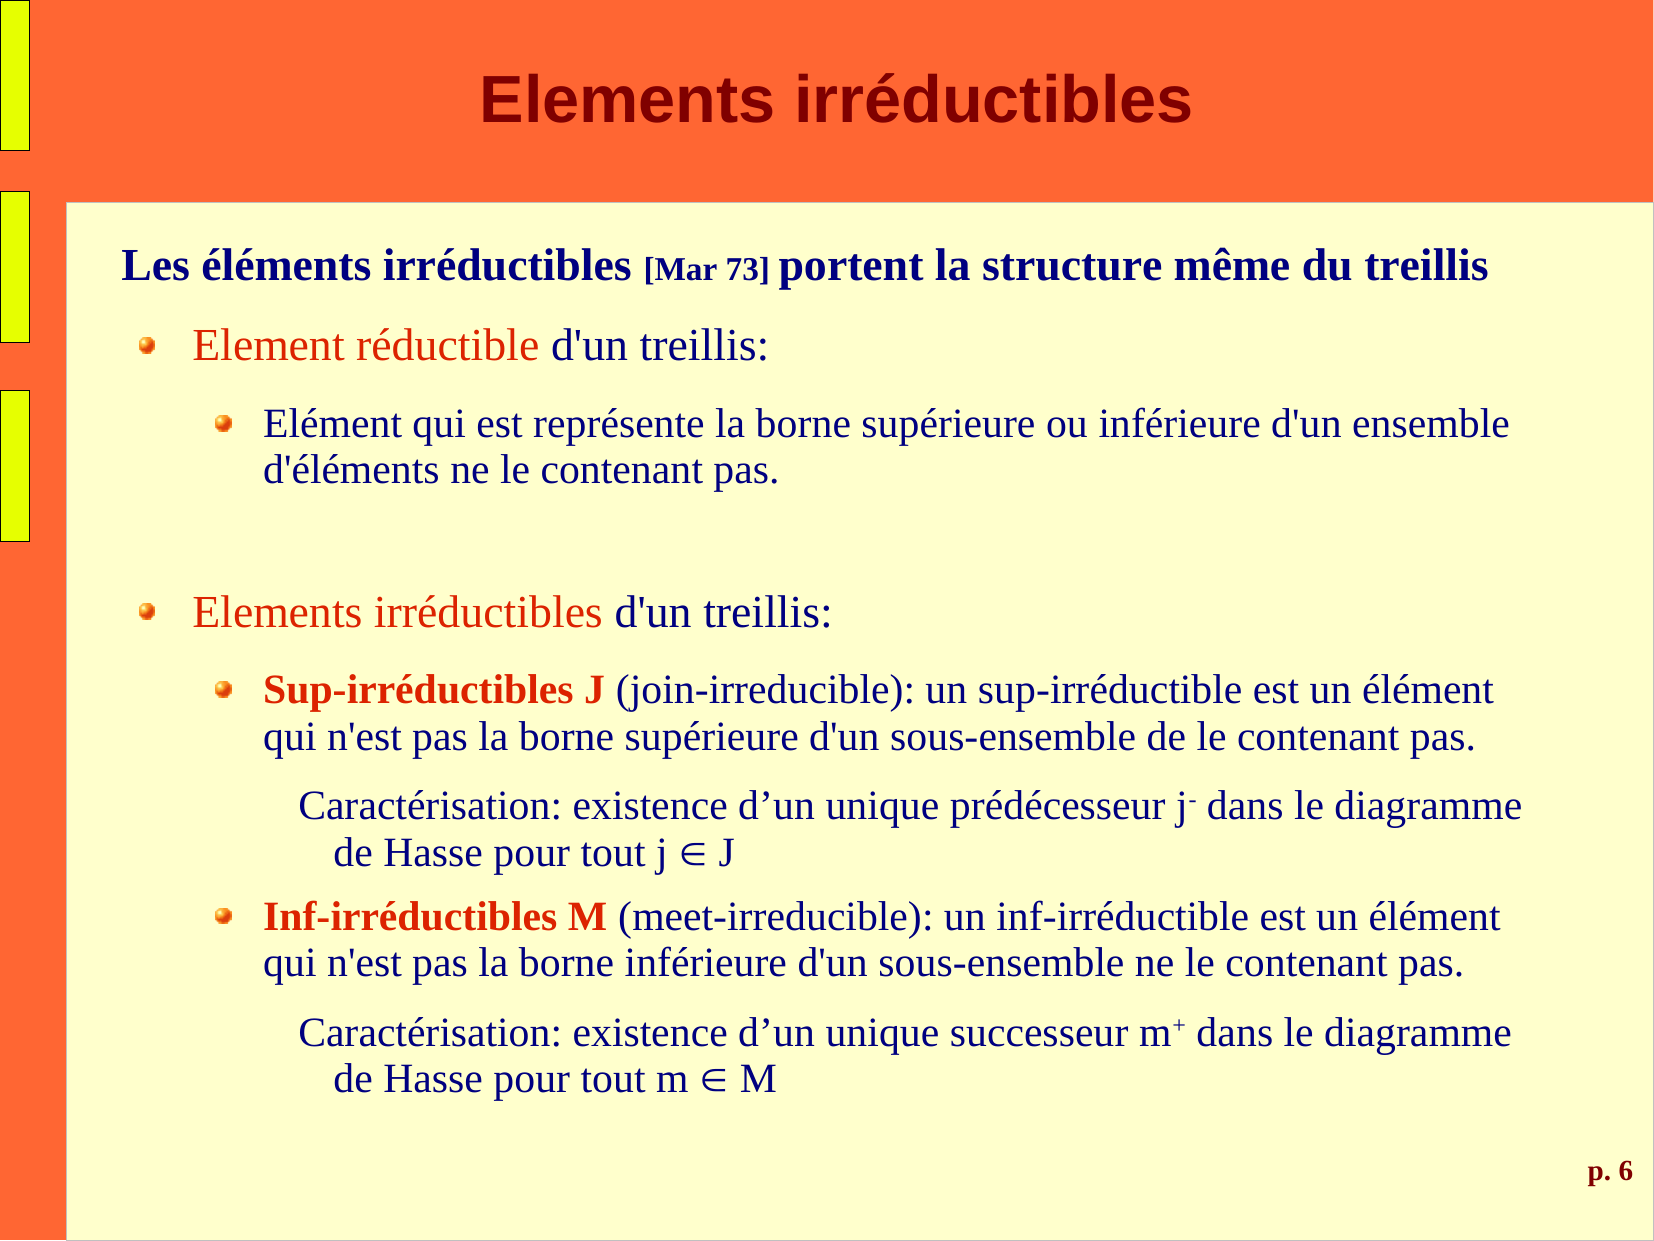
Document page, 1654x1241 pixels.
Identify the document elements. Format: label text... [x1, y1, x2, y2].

title Elements irréductibles [98, 34, 1594, 166]
list Les éléments irréductibles [Mar 73] portent la structure même du treillis Element réductible d'un treillis: Elément qui est représente la borne supérieure ou inférieure d'un ensemble d'éléments ne le contenant pas. Elements irréductibles d'un treillis: Sup-irréductibles J (join-irreducible): un sup-irréductible est un élément qui n'est pas la borne supérieure d'un sous-ensemble de le contenant pas. Caractérisation: existence d’un unique prédécesseur j- dans le diagramme de Hasse pour tout j  J Inf-irréductibles M (meet-irreducible): un inf-irréductible est un élément qui n'est pas la borne inférieure d'un sous-ensemble ne le contenant pas. Caractérisation: existence d’un unique successeur m+ dans le diagramme de Hasse pour tout m  M [121, 239, 1534, 1127]
